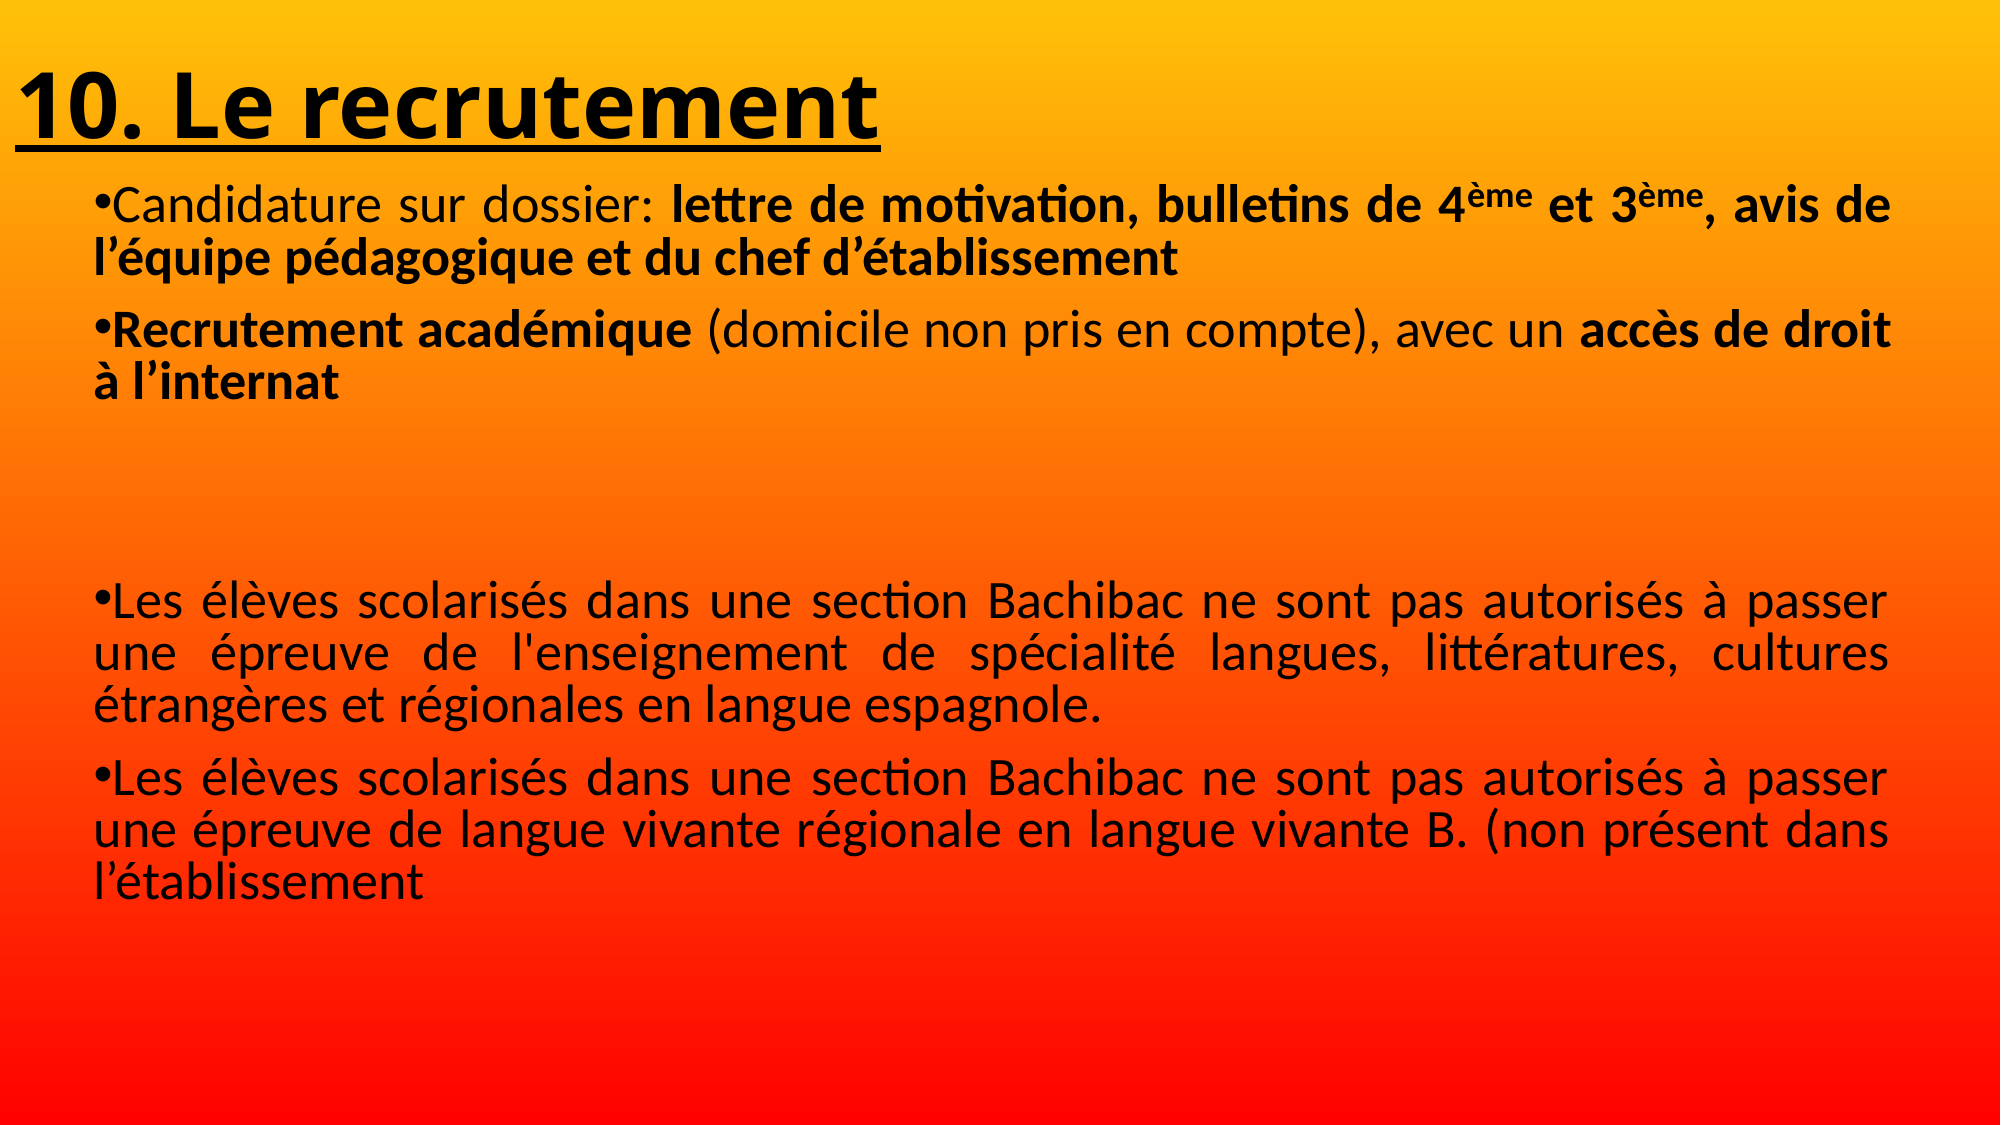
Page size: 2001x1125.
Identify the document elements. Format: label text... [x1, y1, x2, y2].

title 10. Le recrutement [0, 0, 1725, 218]
list Candidature sur dossier: lettre de motivation, bulletins de 4ème et 3ème, avis de l’équipe pédagogique et du chef d’établissement Recrutement académique (domicile non pris en compte), avec un accès de droit à l’internat Les élèves scolarisés dans une section Bachibac ne sont pas autorisés à passer une épreuve de l'enseignement de spécialité langues, littératures, cultures étrangères et régionales en langue espagnole. Les élèves scolarisés dans une section Bachibac ne sont pas autorisés à passer une épreuve de langue vivante régionale en langue vivante B. (non présent dans l’établissement [78, 173, 1922, 1105]
